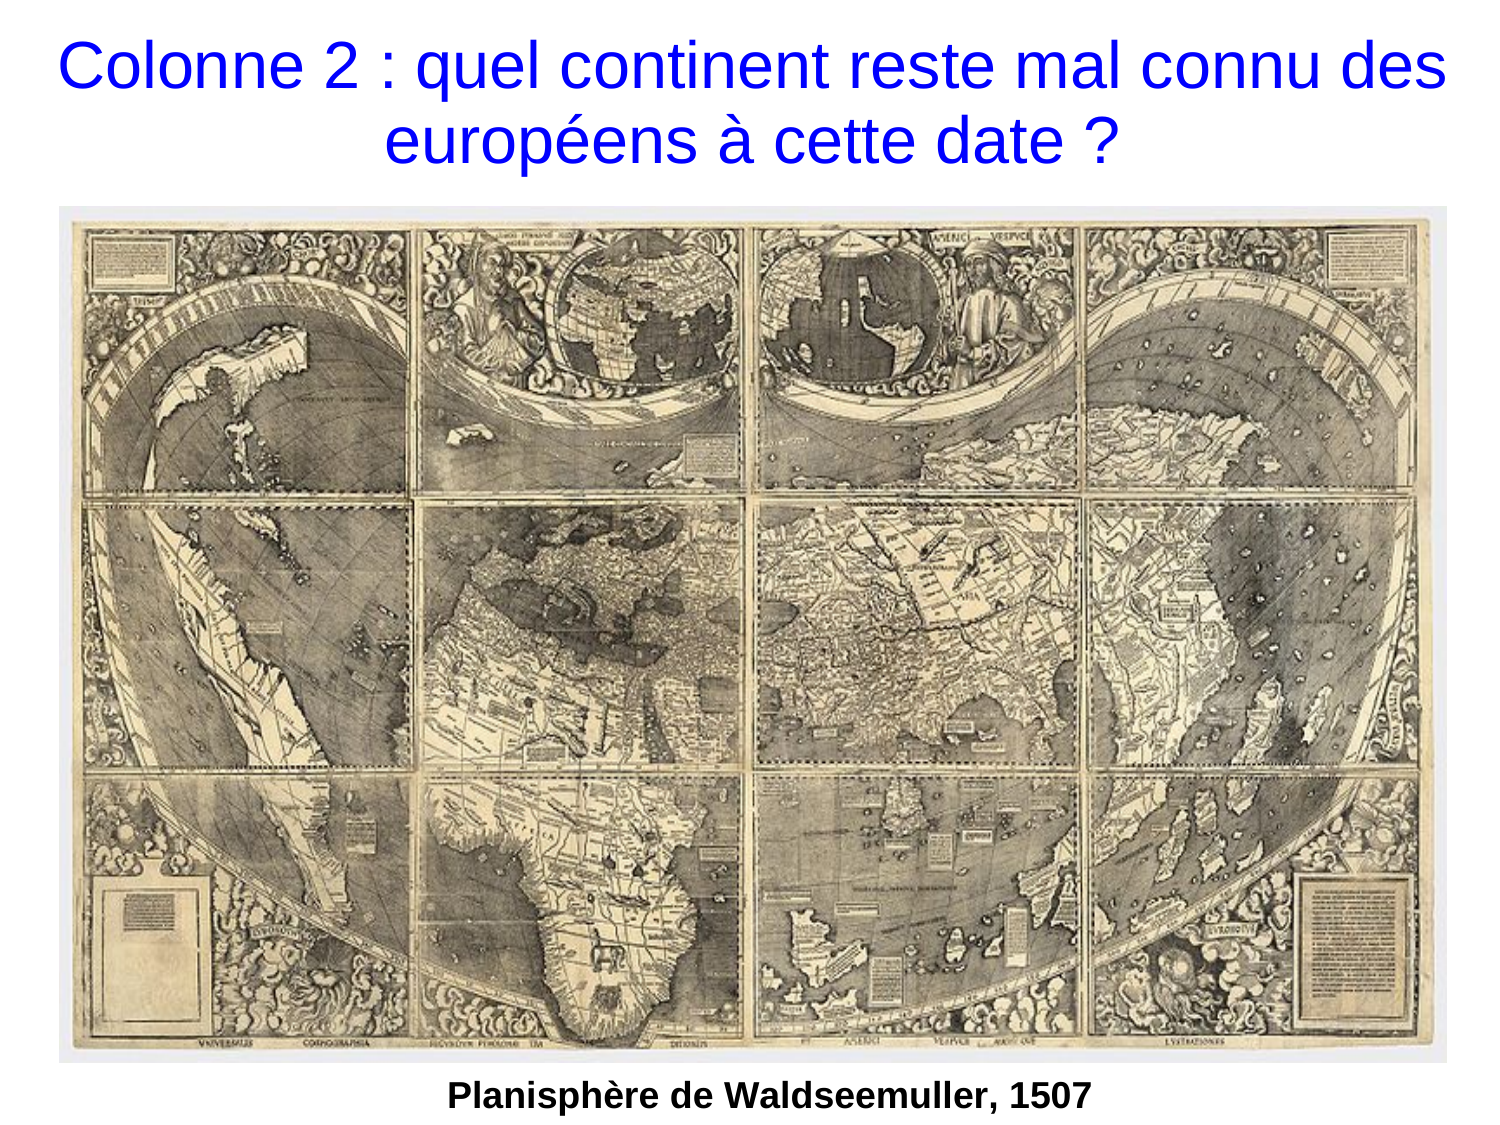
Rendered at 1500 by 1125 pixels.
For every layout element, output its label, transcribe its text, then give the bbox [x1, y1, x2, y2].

text_box Planisphère de Waldseemuller, 1507 [29, 1062, 1500, 1124]
picture [59, 206, 1447, 1062]
title Colonne 2 : quel continent reste mal connu des européens à cette date ? [29, 20, 1477, 186]
